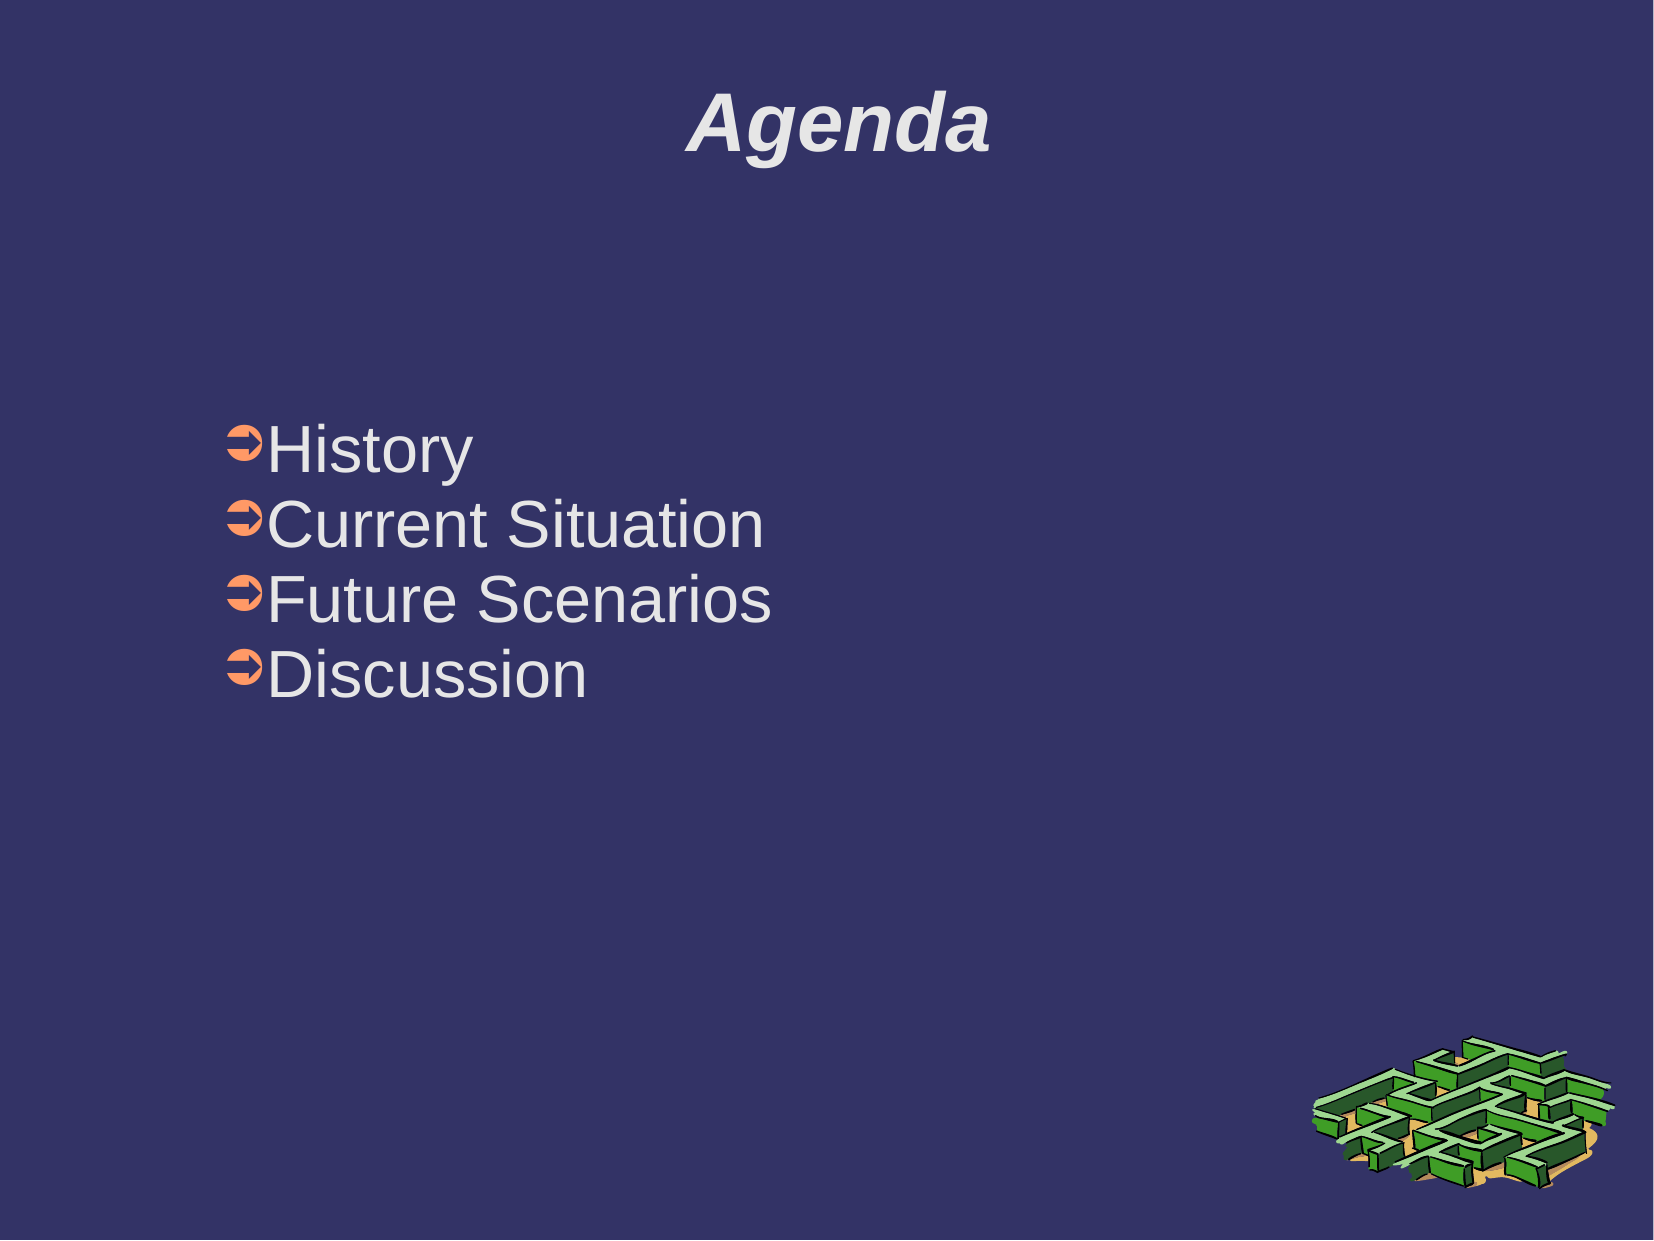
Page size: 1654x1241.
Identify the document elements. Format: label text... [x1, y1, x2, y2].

title Agenda [121, 19, 1534, 227]
list History Current Situation Future Scenarios Discussion [221, 337, 1613, 1163]
